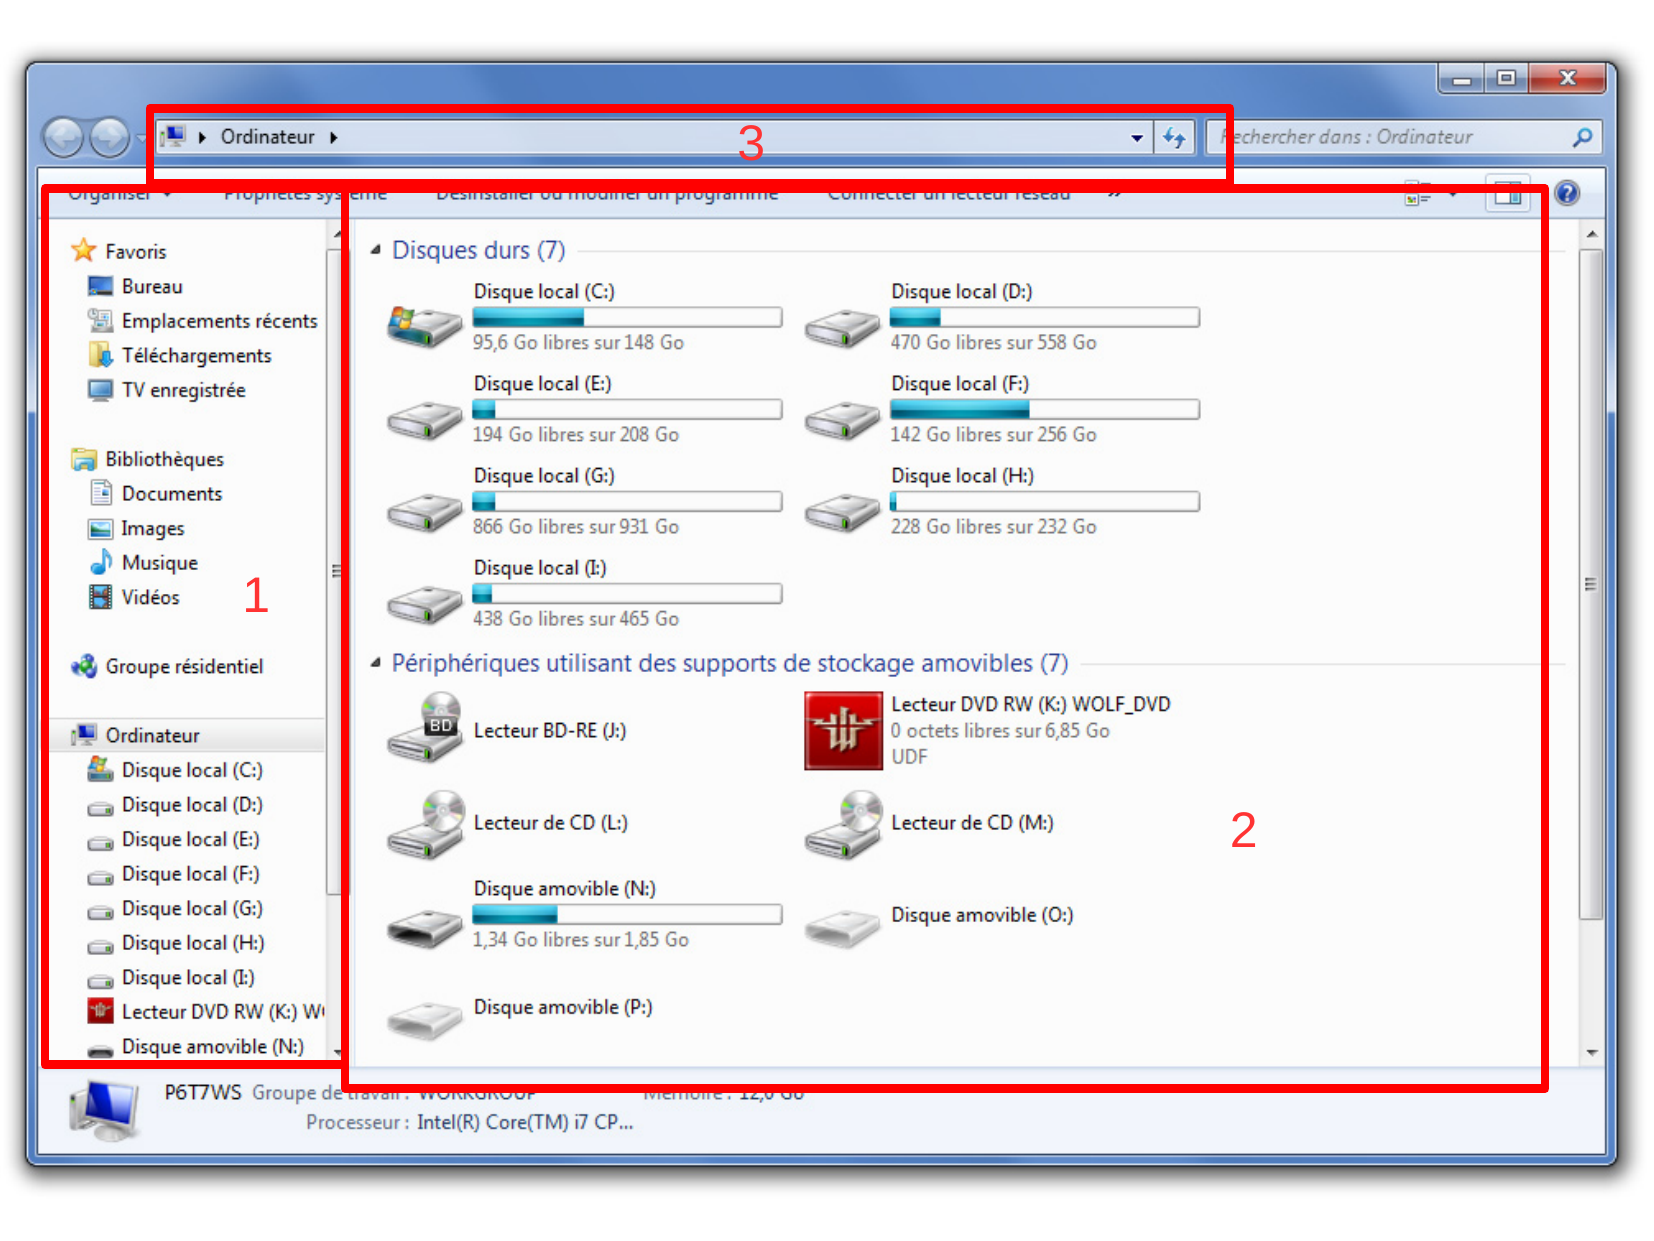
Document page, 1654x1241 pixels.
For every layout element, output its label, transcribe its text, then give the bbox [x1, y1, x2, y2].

text_box 2 [1215, 795, 1273, 866]
text_box 3 [722, 108, 781, 179]
text_box 1 [227, 559, 286, 631]
picture [0, 32, 1653, 1205]
